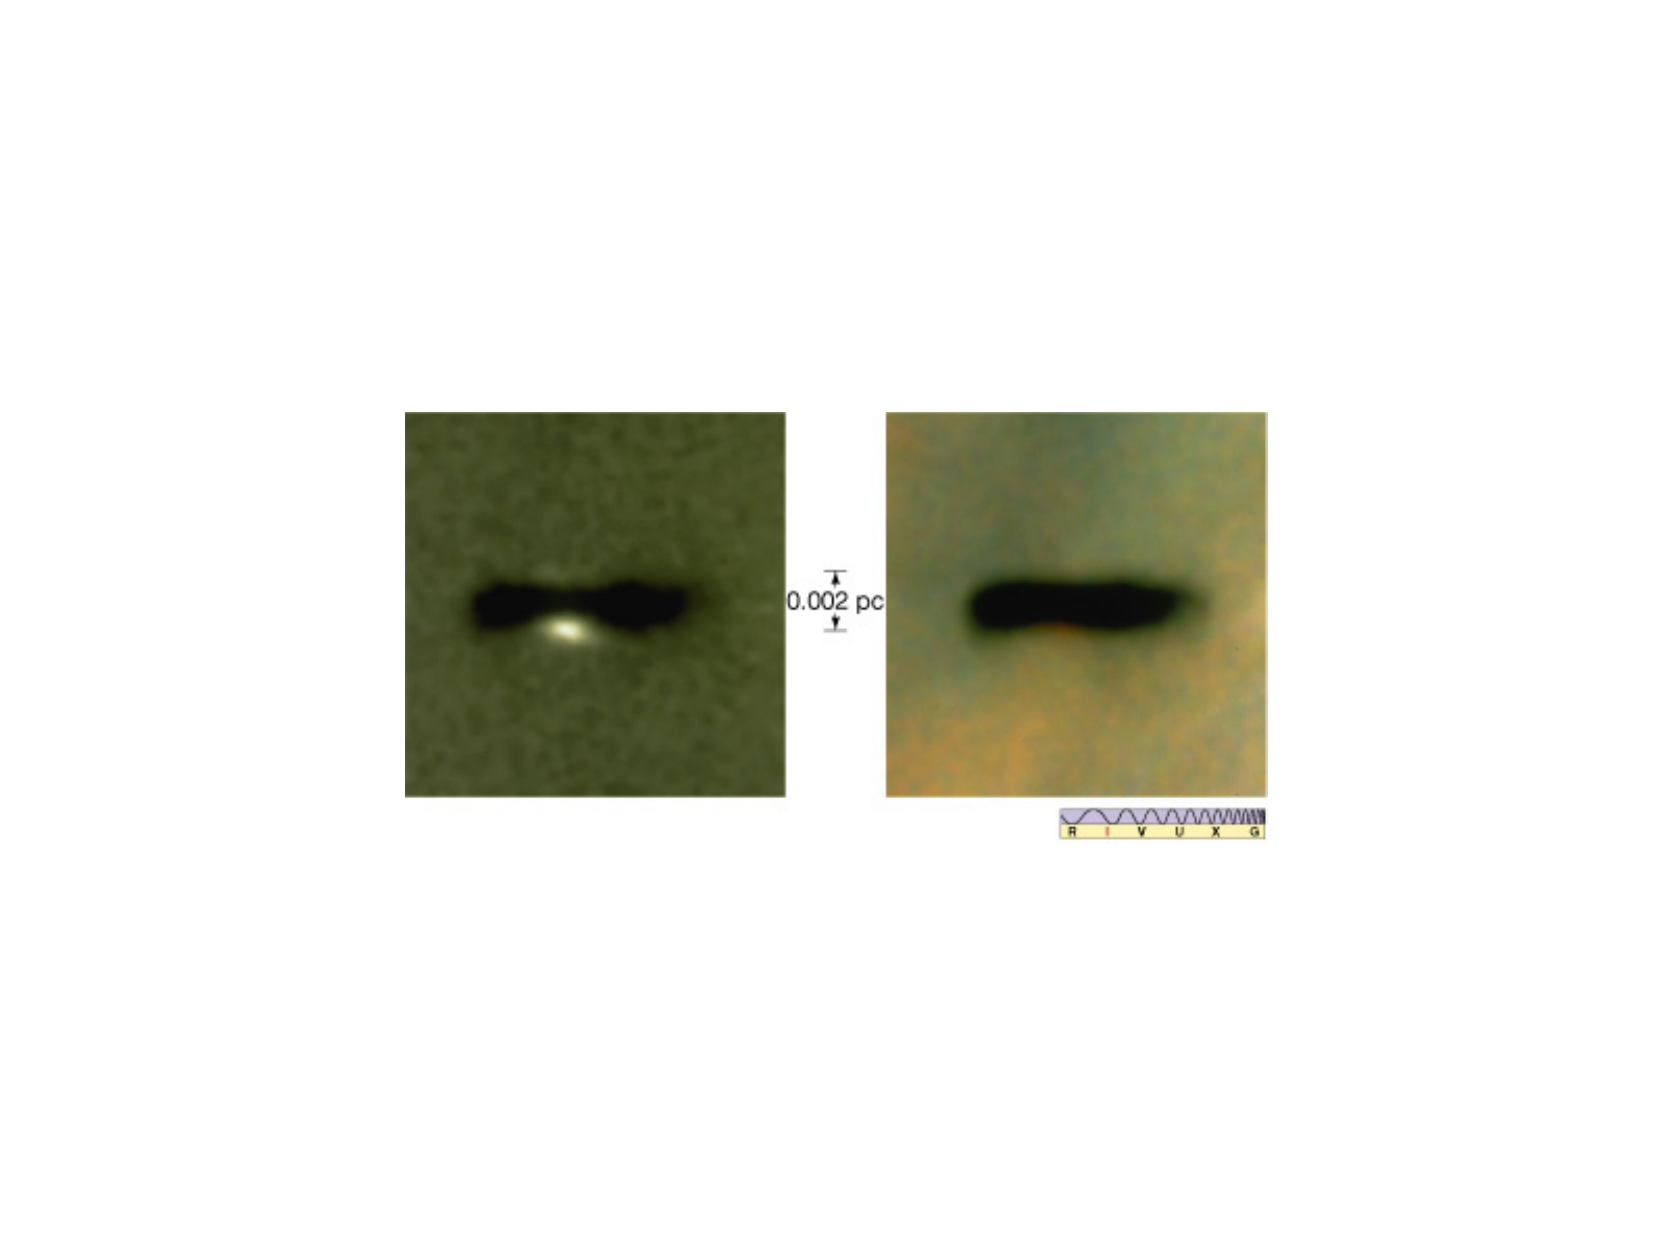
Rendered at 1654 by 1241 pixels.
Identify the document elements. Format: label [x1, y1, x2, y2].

picture [405, 412, 1268, 844]
